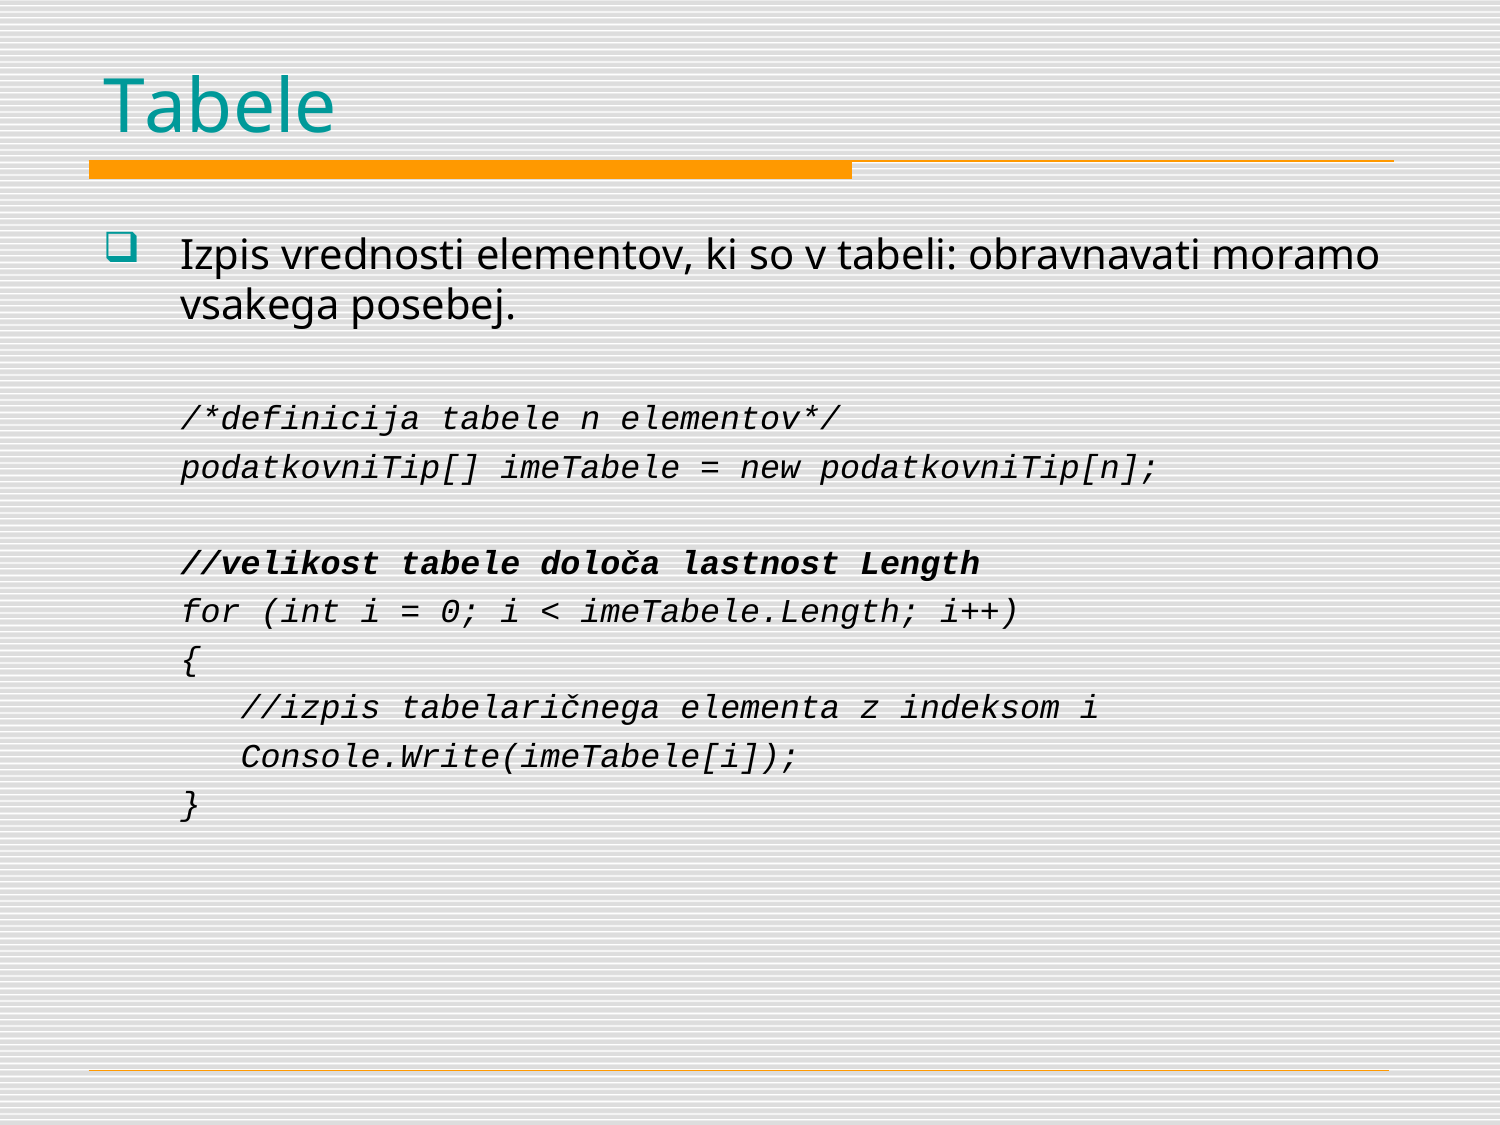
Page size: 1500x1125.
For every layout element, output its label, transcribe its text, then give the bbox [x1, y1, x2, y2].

title Tabele [88, 42, 1401, 155]
list Izpis vrednosti elementov, ki so v tabeli: obravnavati moramo vsakega posebej. /*definicija tabele n elementov*/ podatkovniTip[] imeTabele = new podatkovniTip[n]; //velikost tabele določa lastnost Length for (int i = 0; i < imeTabele.Length; i++) { //izpis tabelaričnega elementa z indeksom i Console.Write(imeTabele[i]); } [88, 220, 1401, 1059]
picture [0, 0, 1500, 1125]
